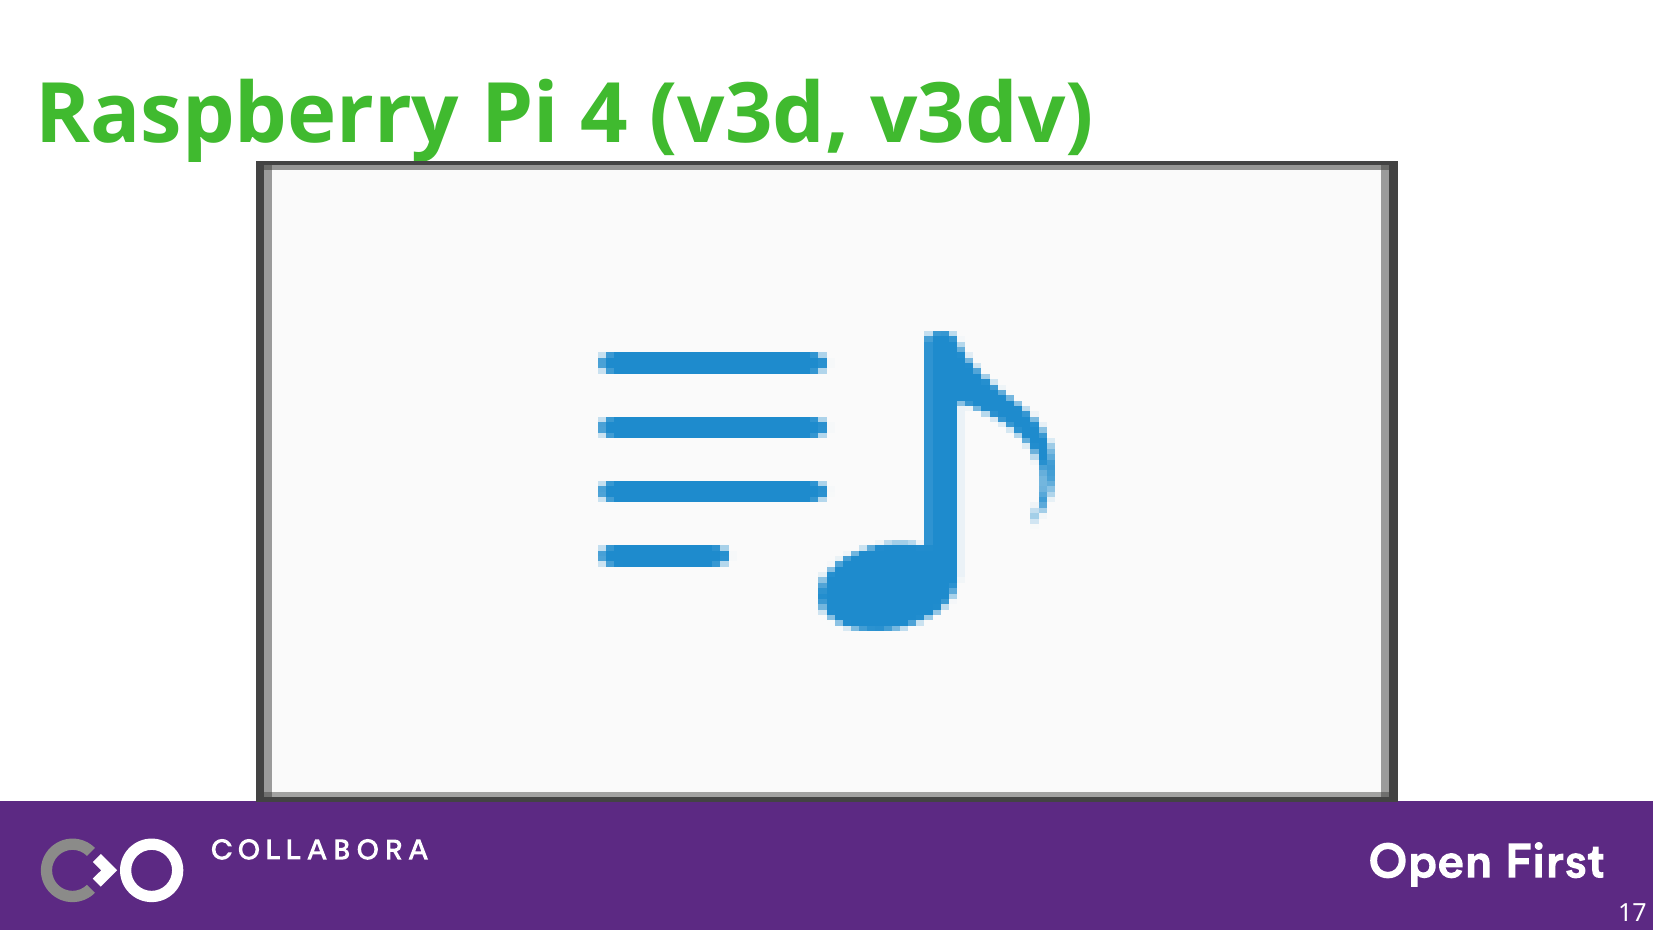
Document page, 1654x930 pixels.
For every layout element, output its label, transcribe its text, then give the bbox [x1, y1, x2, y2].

text_box [255, 160, 1399, 803]
title Raspberry Pi 4 (v3d, v3dv) [35, 61, 1608, 159]
